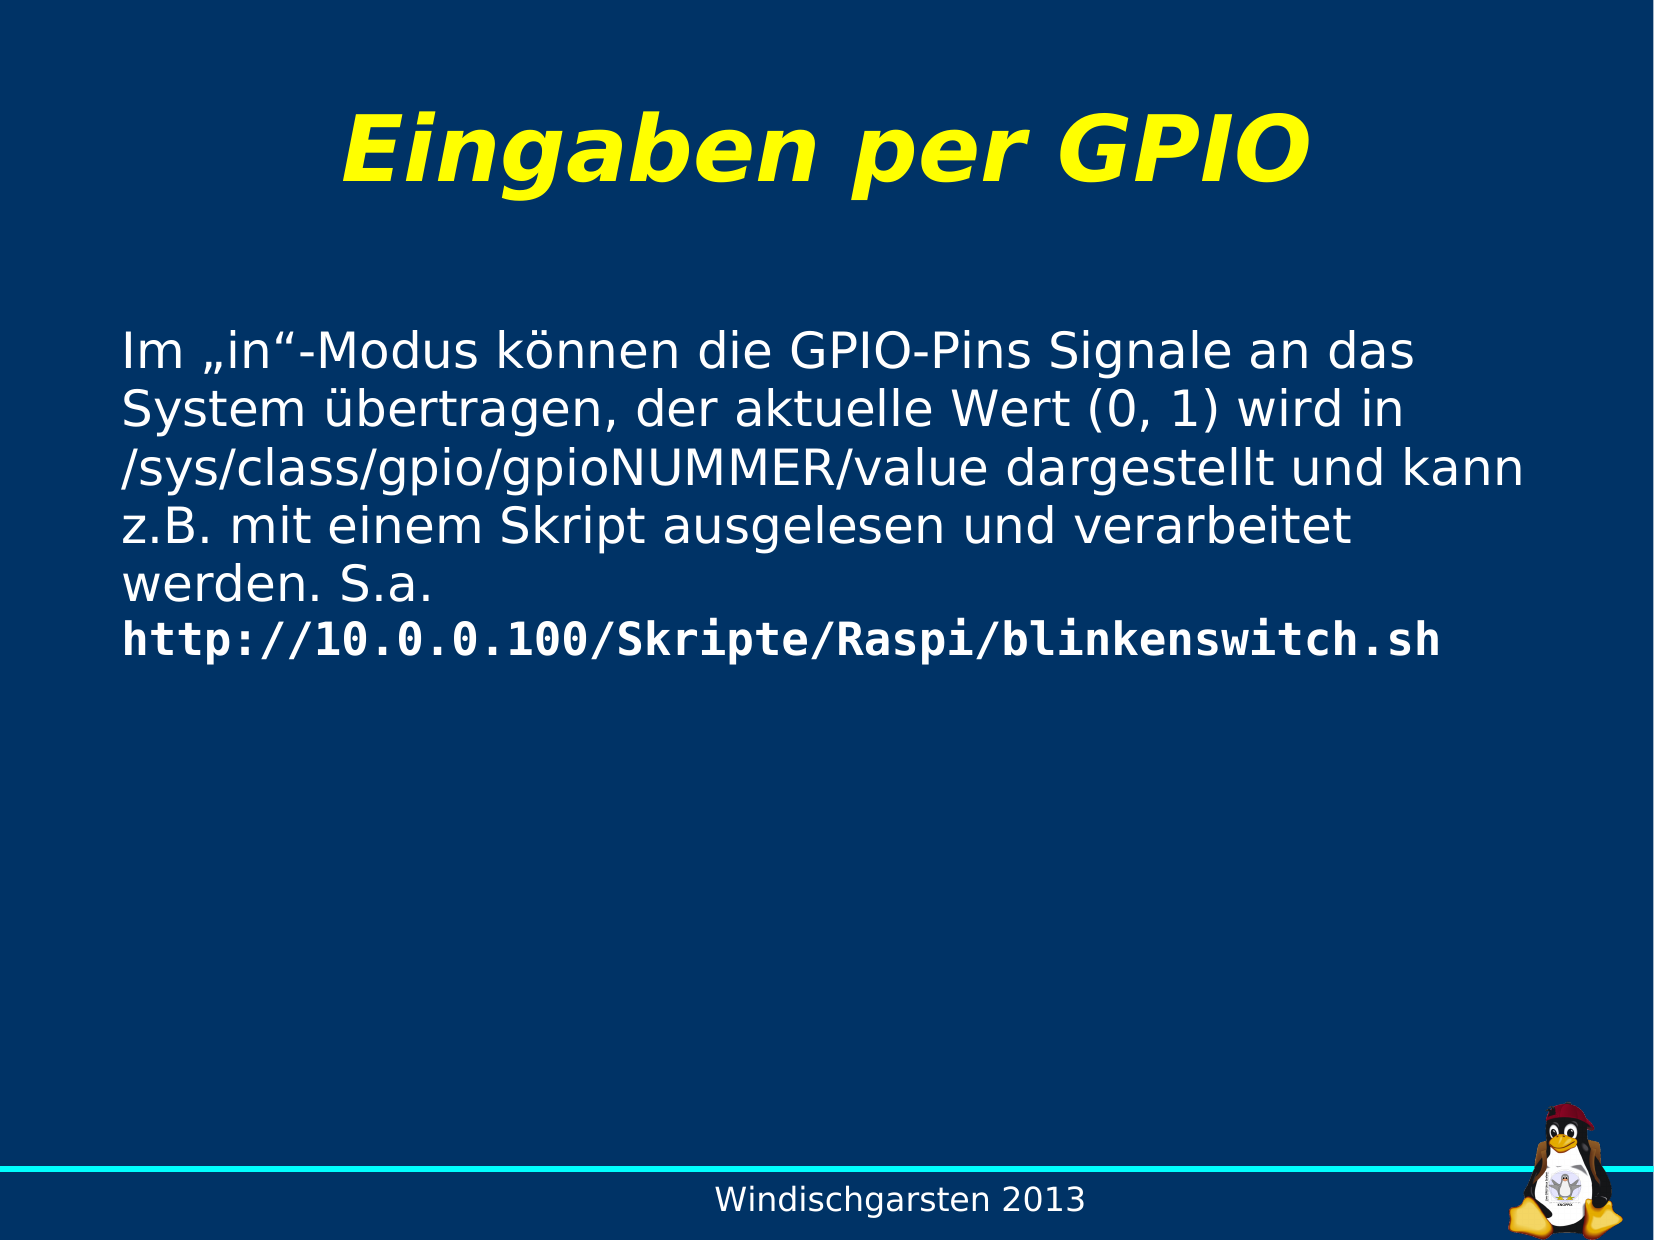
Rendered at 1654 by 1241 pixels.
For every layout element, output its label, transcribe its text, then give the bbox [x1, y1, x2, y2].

title Eingaben per GPIO [121, 46, 1534, 254]
list Im „in“-Modus können die GPIO-Pins Signale an das System übertragen, der aktuelle Wert (0, 1) wird in /sys/class/gpio/gpioNUMMER/value dargestellt und kann z.B. mit einem Skript ausgelesen und verarbeitet werden. S.a. http://10.0.0.100/Skripte/Raspi/blinkenswitch.sh [121, 322, 1561, 1132]
picture [1505, 1100, 1625, 1241]
